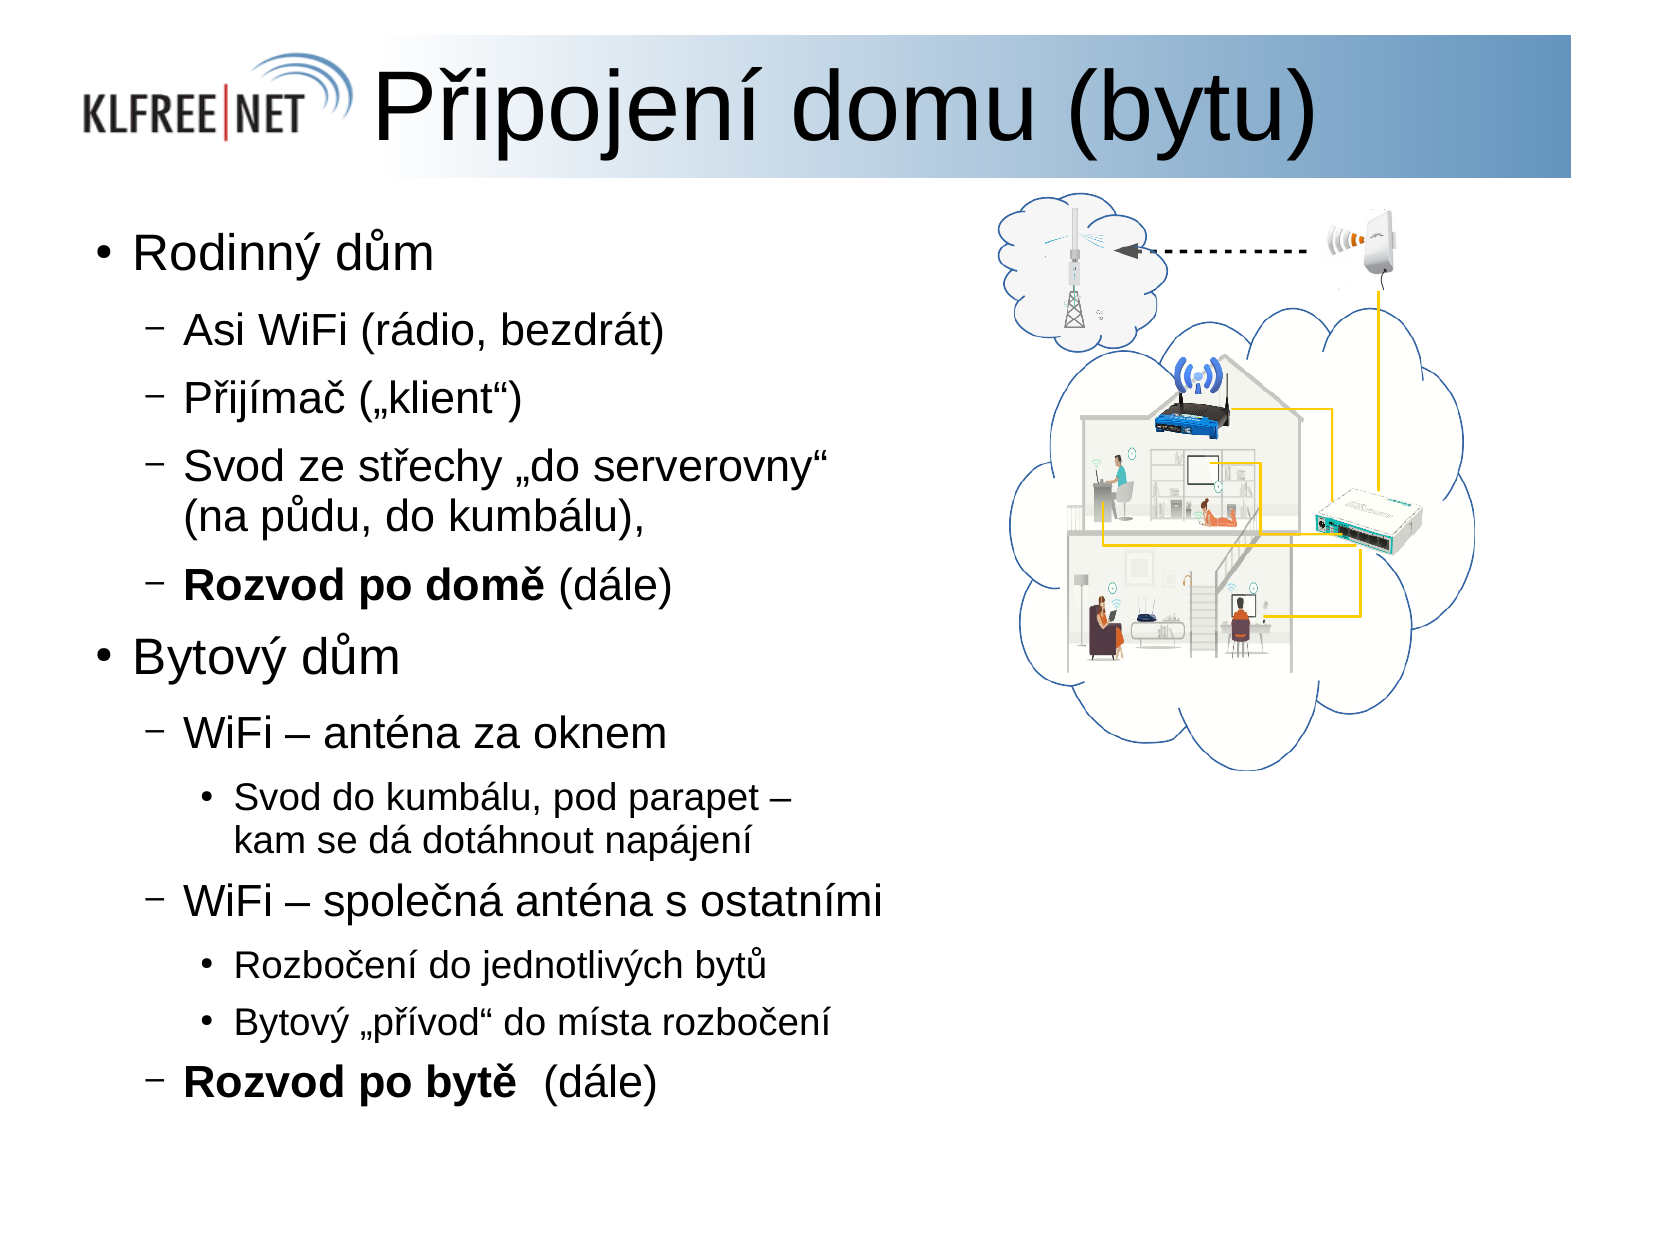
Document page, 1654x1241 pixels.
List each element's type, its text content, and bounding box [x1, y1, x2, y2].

picture [997, 192, 1475, 771]
picture [59, 11, 372, 201]
list Rodinný dům Asi WiFi (rádio, bezdrát) Přijímač („klient“) Svod ze střechy „do serverovny“ (na půdu, do kumbálu), Rozvod po domě (dále) Bytový dům WiFi – anténa za oknem Svod do kumbálu, pod parapet – kam se dá dotáhnout napájení WiFi – společná anténa s ostatními Rozbočení do jednotlivých bytů Bytový „přívod“ do místa rozbočení Rozvod po bytě (dále) [82, 224, 1571, 1111]
title Připojení domu (bytu) [371, 47, 1560, 166]
